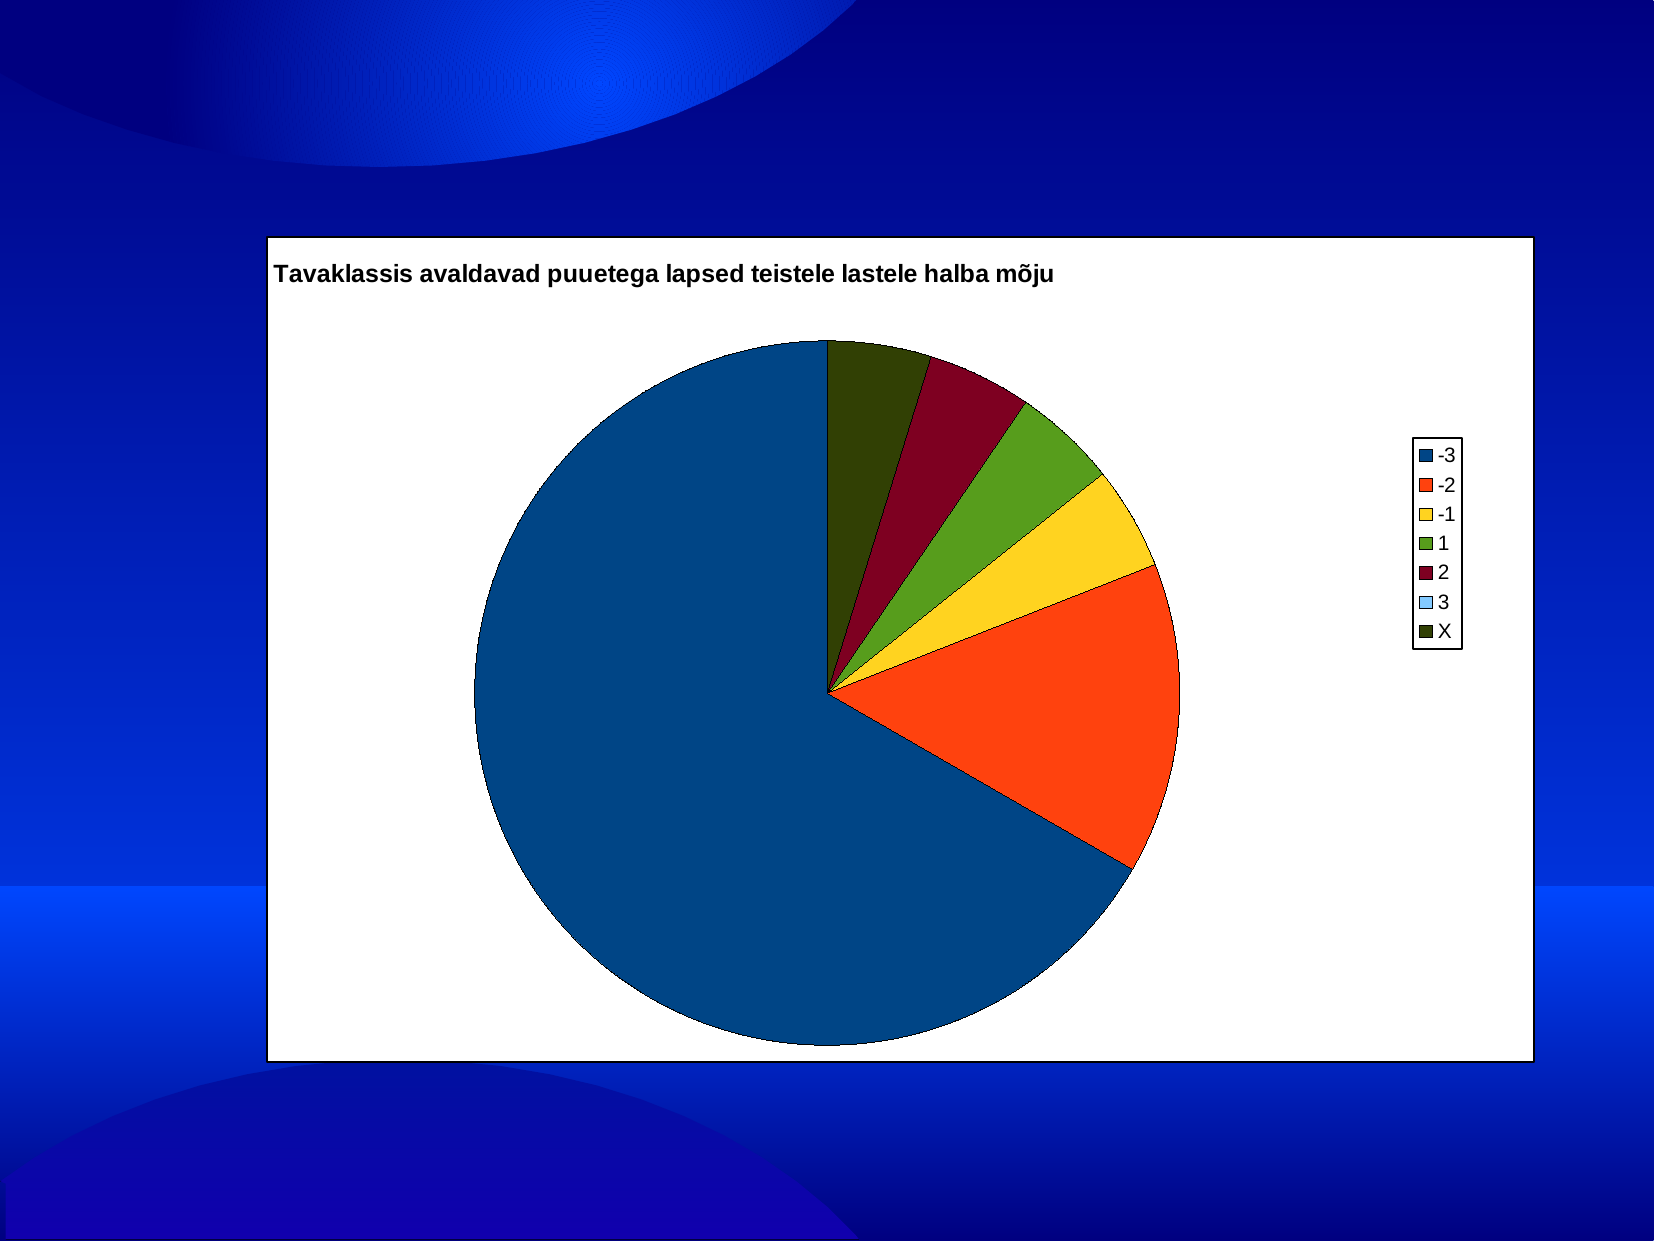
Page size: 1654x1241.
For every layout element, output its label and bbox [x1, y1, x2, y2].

chart [265, 236, 1536, 1063]
